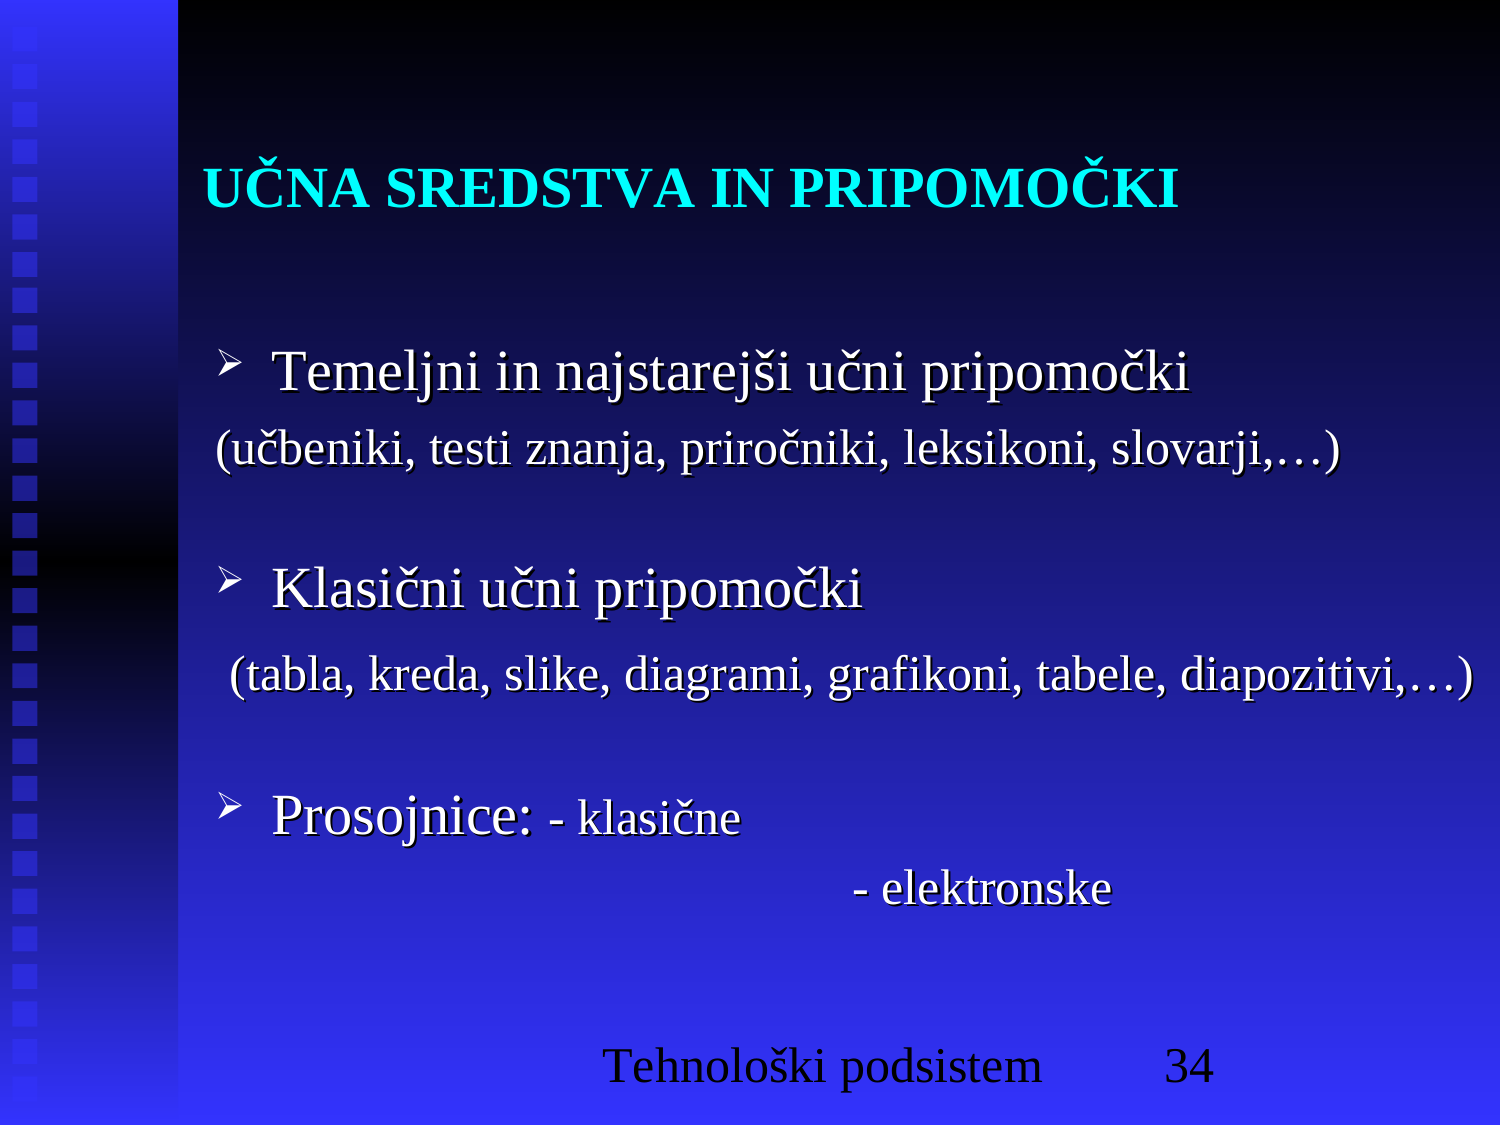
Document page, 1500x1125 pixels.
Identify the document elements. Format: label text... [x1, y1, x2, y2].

list Temeljni in najstarejši učni pripomočki (učbeniki, testi znanja, priročniki, leksikoni, slovarji,…) Klasični učni pripomočki (tabla, kreda, slike, diagrami, grafikoni, tabele, diapozitivi,…) Prosojnice: - klasične - elektronske [199, 324, 1500, 1001]
title UČNA SREDSTVA IN PRIPOMOČKI [187, 141, 1463, 227]
